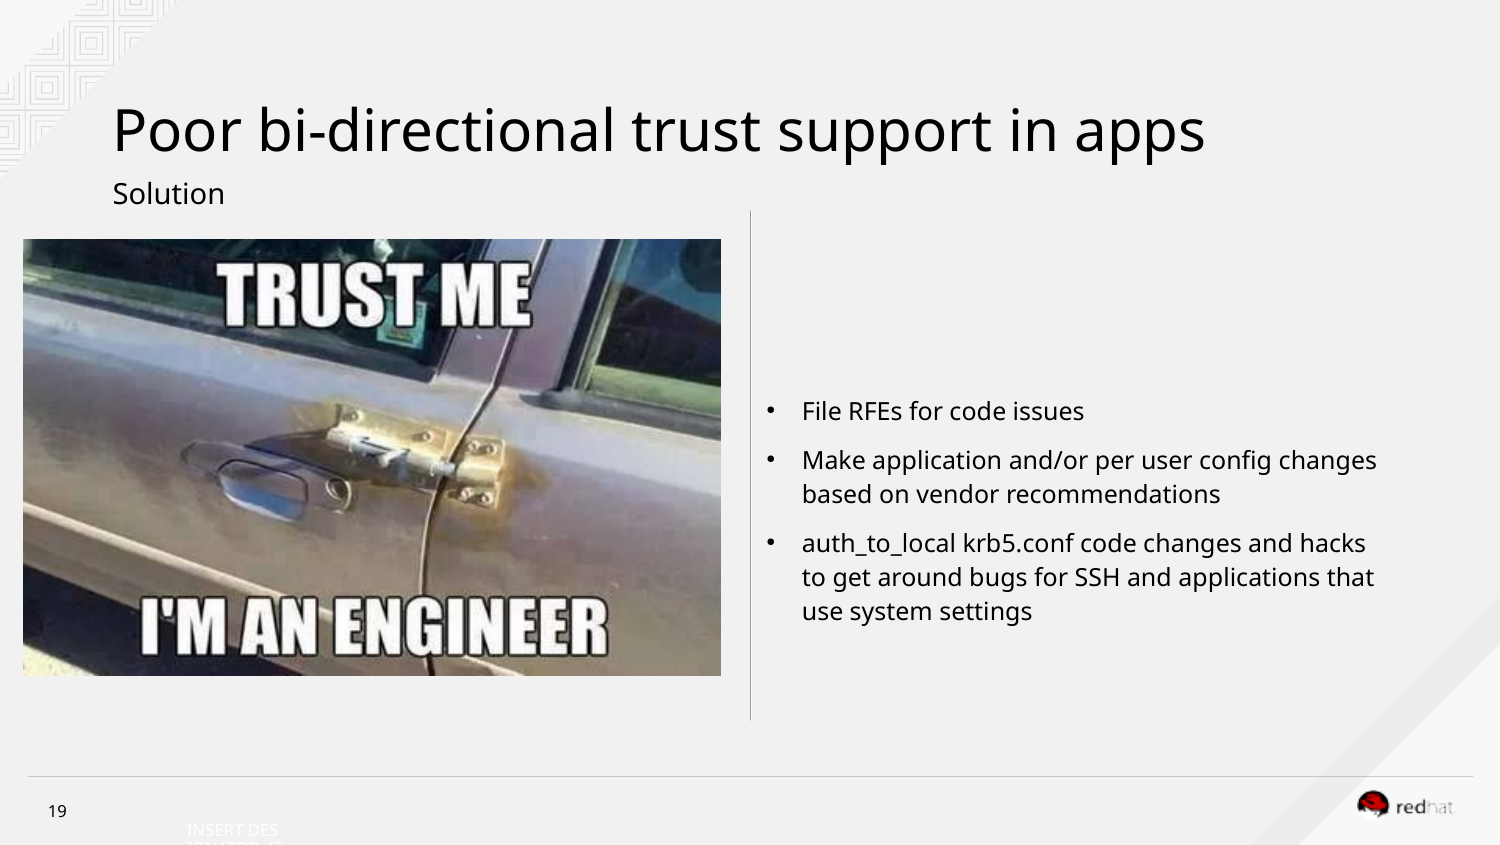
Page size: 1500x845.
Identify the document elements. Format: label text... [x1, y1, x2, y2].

text_box File RFEs for code issues Make application and/or per user config changes based on vendor recommendations auth_to_local krb5.conf code changes and hacks to get around bugs for SSH and applications that use system settings [766, 394, 1389, 615]
text_box Solution [112, 173, 1388, 259]
picture [0, 0, 1500, 845]
title Poor bi-directional trust support in apps [112, 0, 1388, 169]
